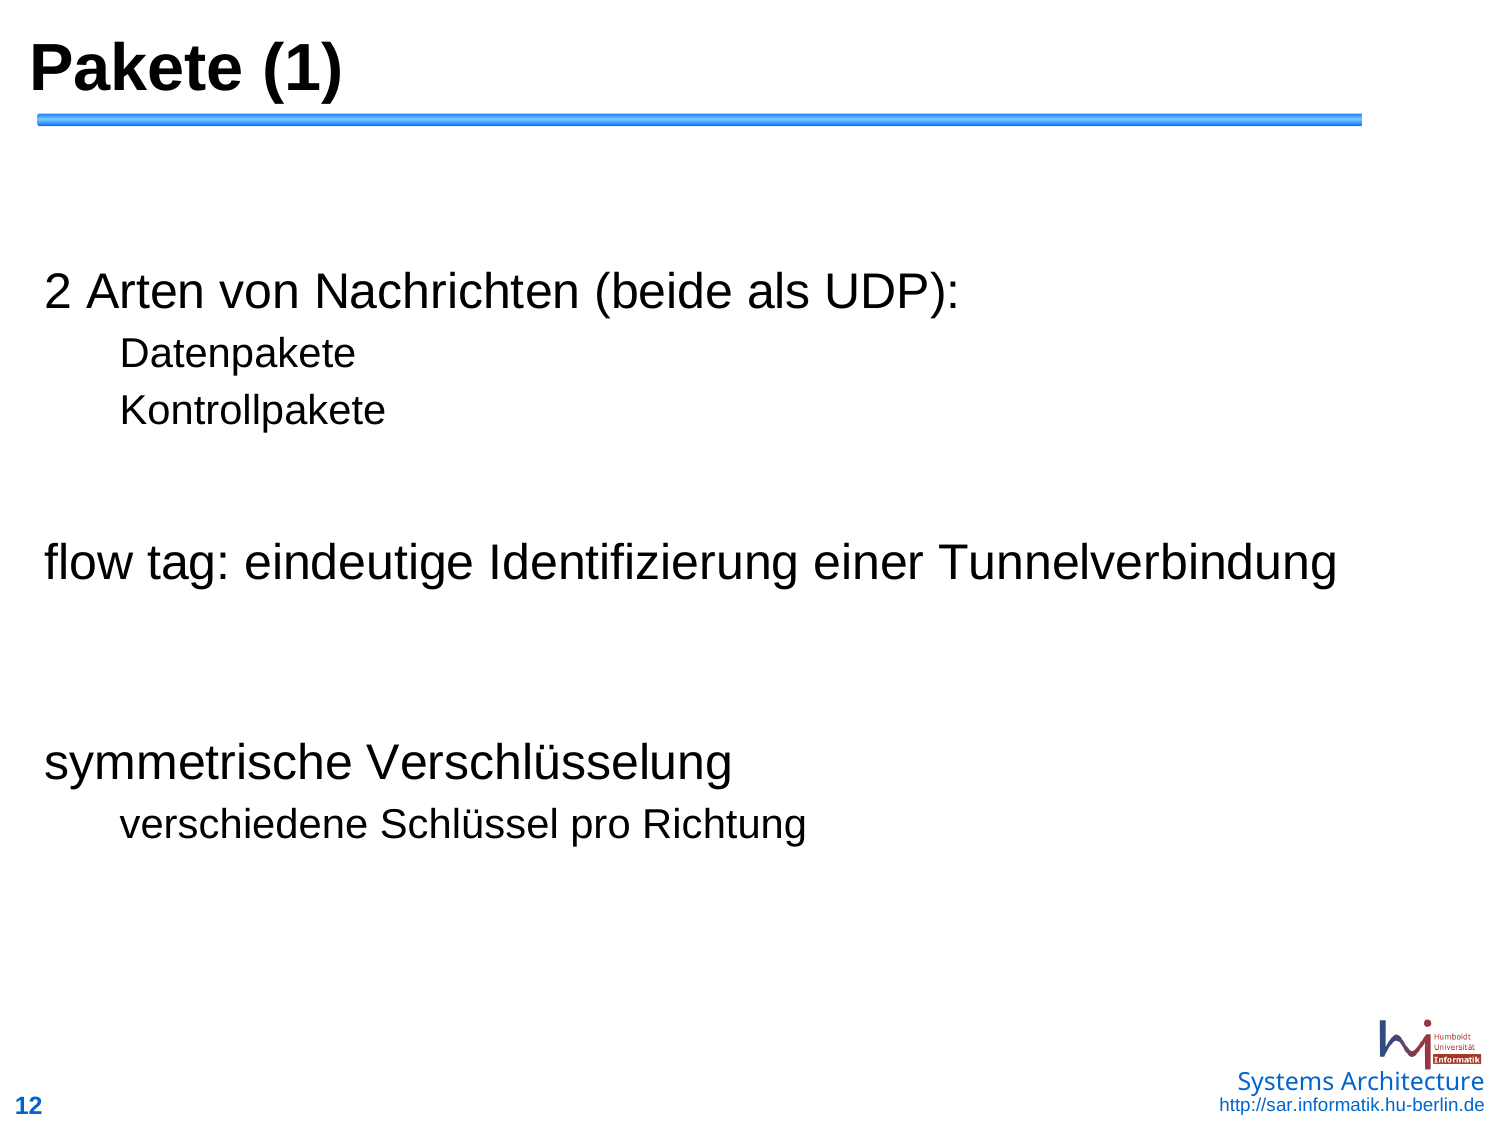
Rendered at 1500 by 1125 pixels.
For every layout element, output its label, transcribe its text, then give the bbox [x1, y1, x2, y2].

list 2 Arten von Nachrichten (beide als UDP): Datenpakete Kontrollpakete [29, 228, 1447, 414]
list flow tag: eindeutige Identifizierung einer Tunnelverbindung [29, 499, 1447, 621]
list symmetrische Verschlüsselung verschiedene Schlüssel pro Richtung [29, 698, 1447, 828]
title Pakete (1) [29, 19, 1500, 115]
picture [1376, 1016, 1483, 1071]
